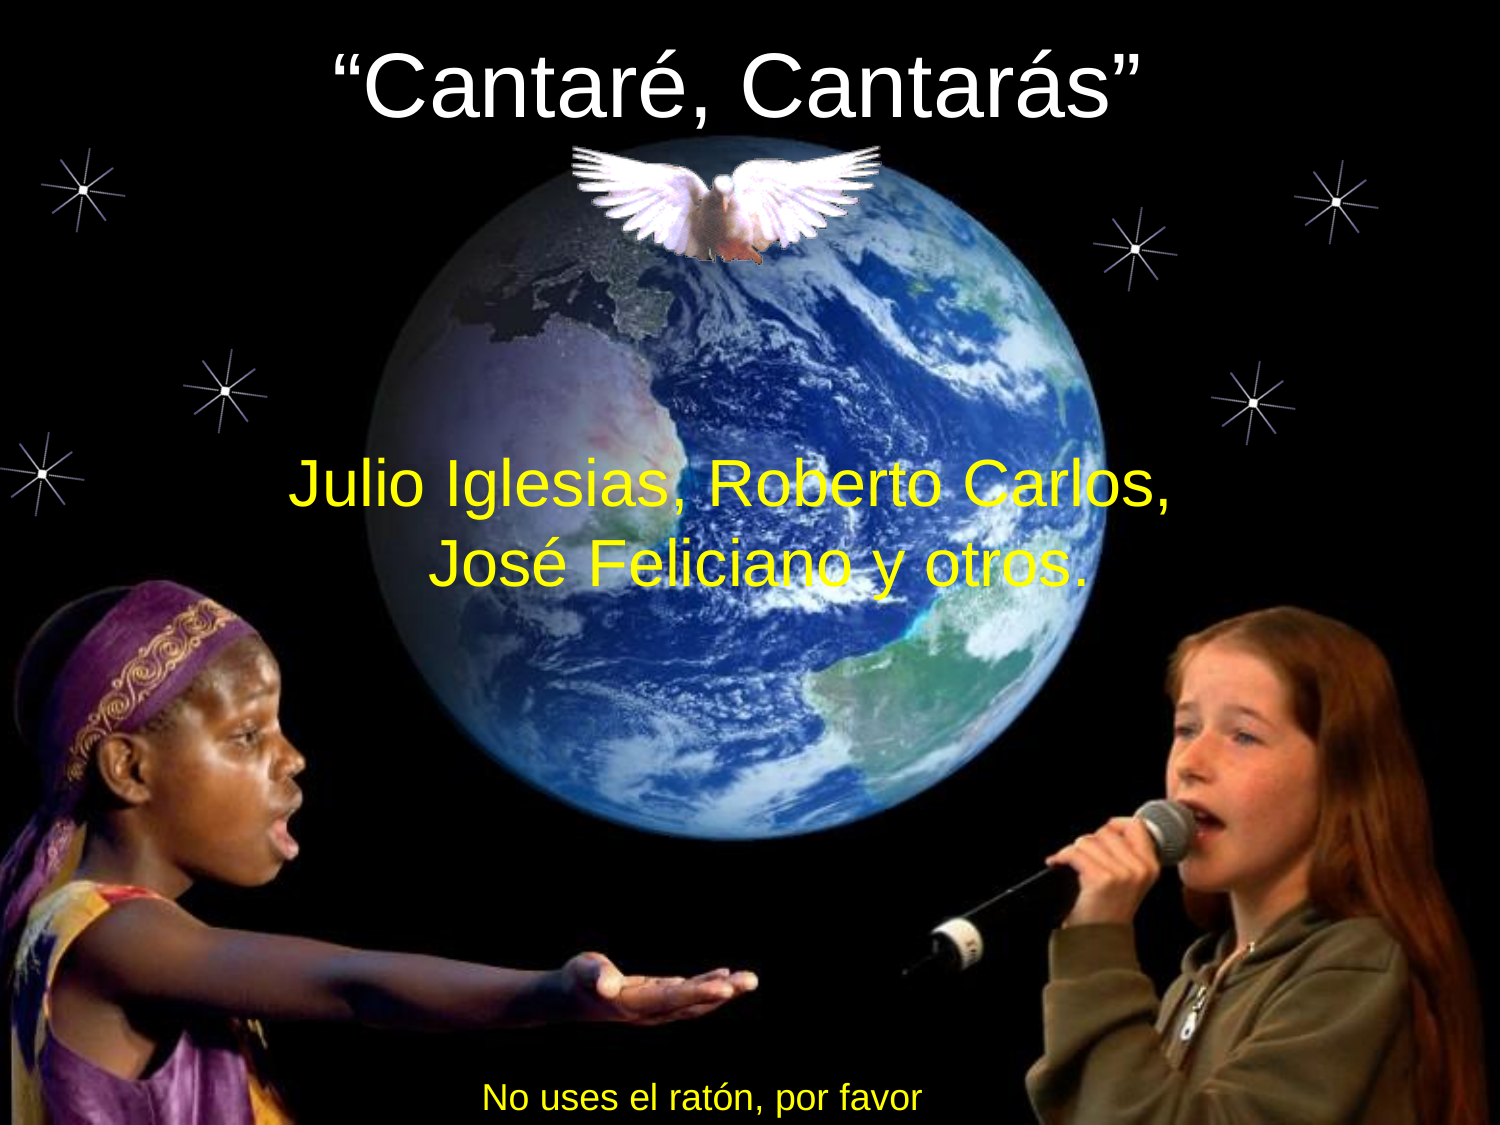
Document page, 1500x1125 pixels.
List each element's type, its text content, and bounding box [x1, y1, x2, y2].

picture [0, 0, 1500, 1125]
text_box Julio Iglesias, Roberto Carlos, José Feliciano y otros. [206, 432, 1257, 721]
text_box No uses el ratón, por favor [466, 1064, 938, 1125]
text_box “Cantaré, Cantarás” [100, 0, 1376, 202]
